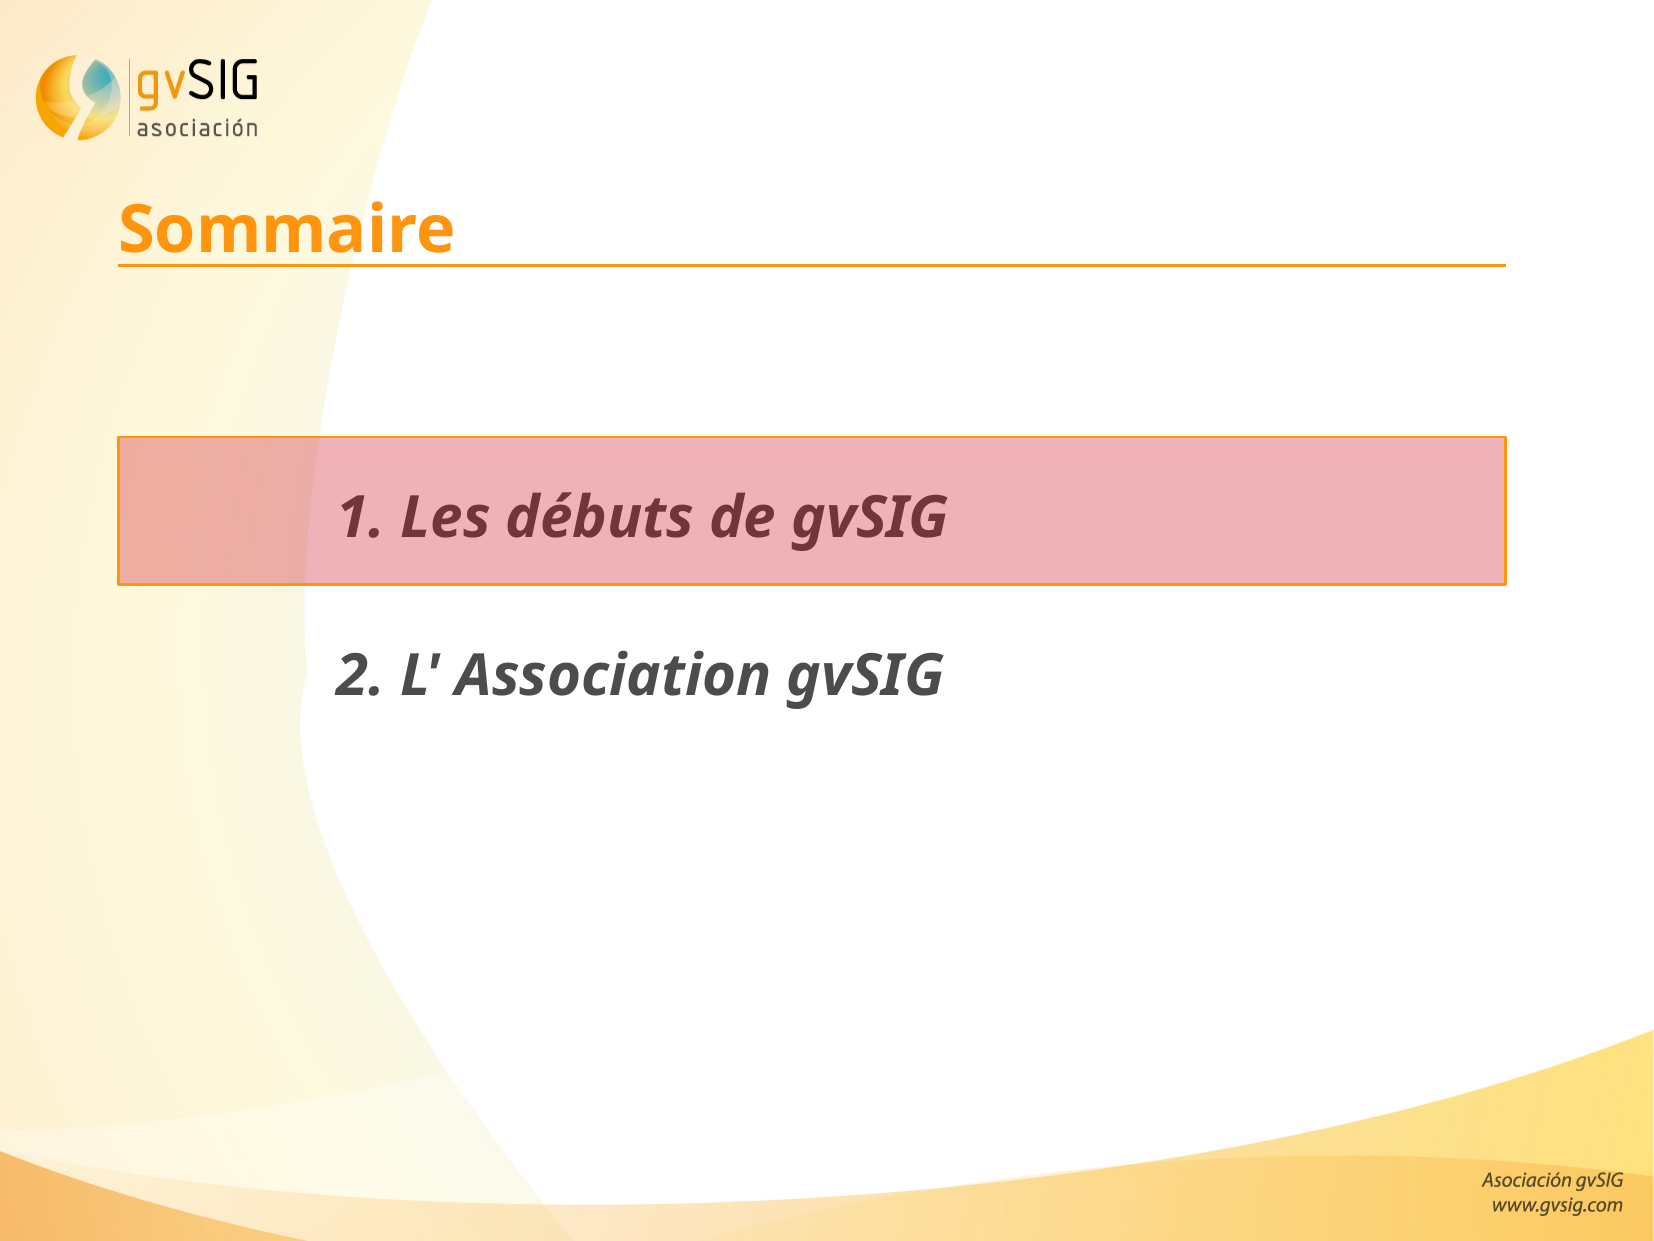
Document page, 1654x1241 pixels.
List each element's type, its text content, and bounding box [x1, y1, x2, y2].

title Sommaire [118, 177, 1607, 276]
picture [0, 0, 1654, 1241]
title 1. Les débuts de gvSIG 2. L' Association gvSIG [336, 585, 1182, 770]
text_box [118, 437, 1506, 585]
